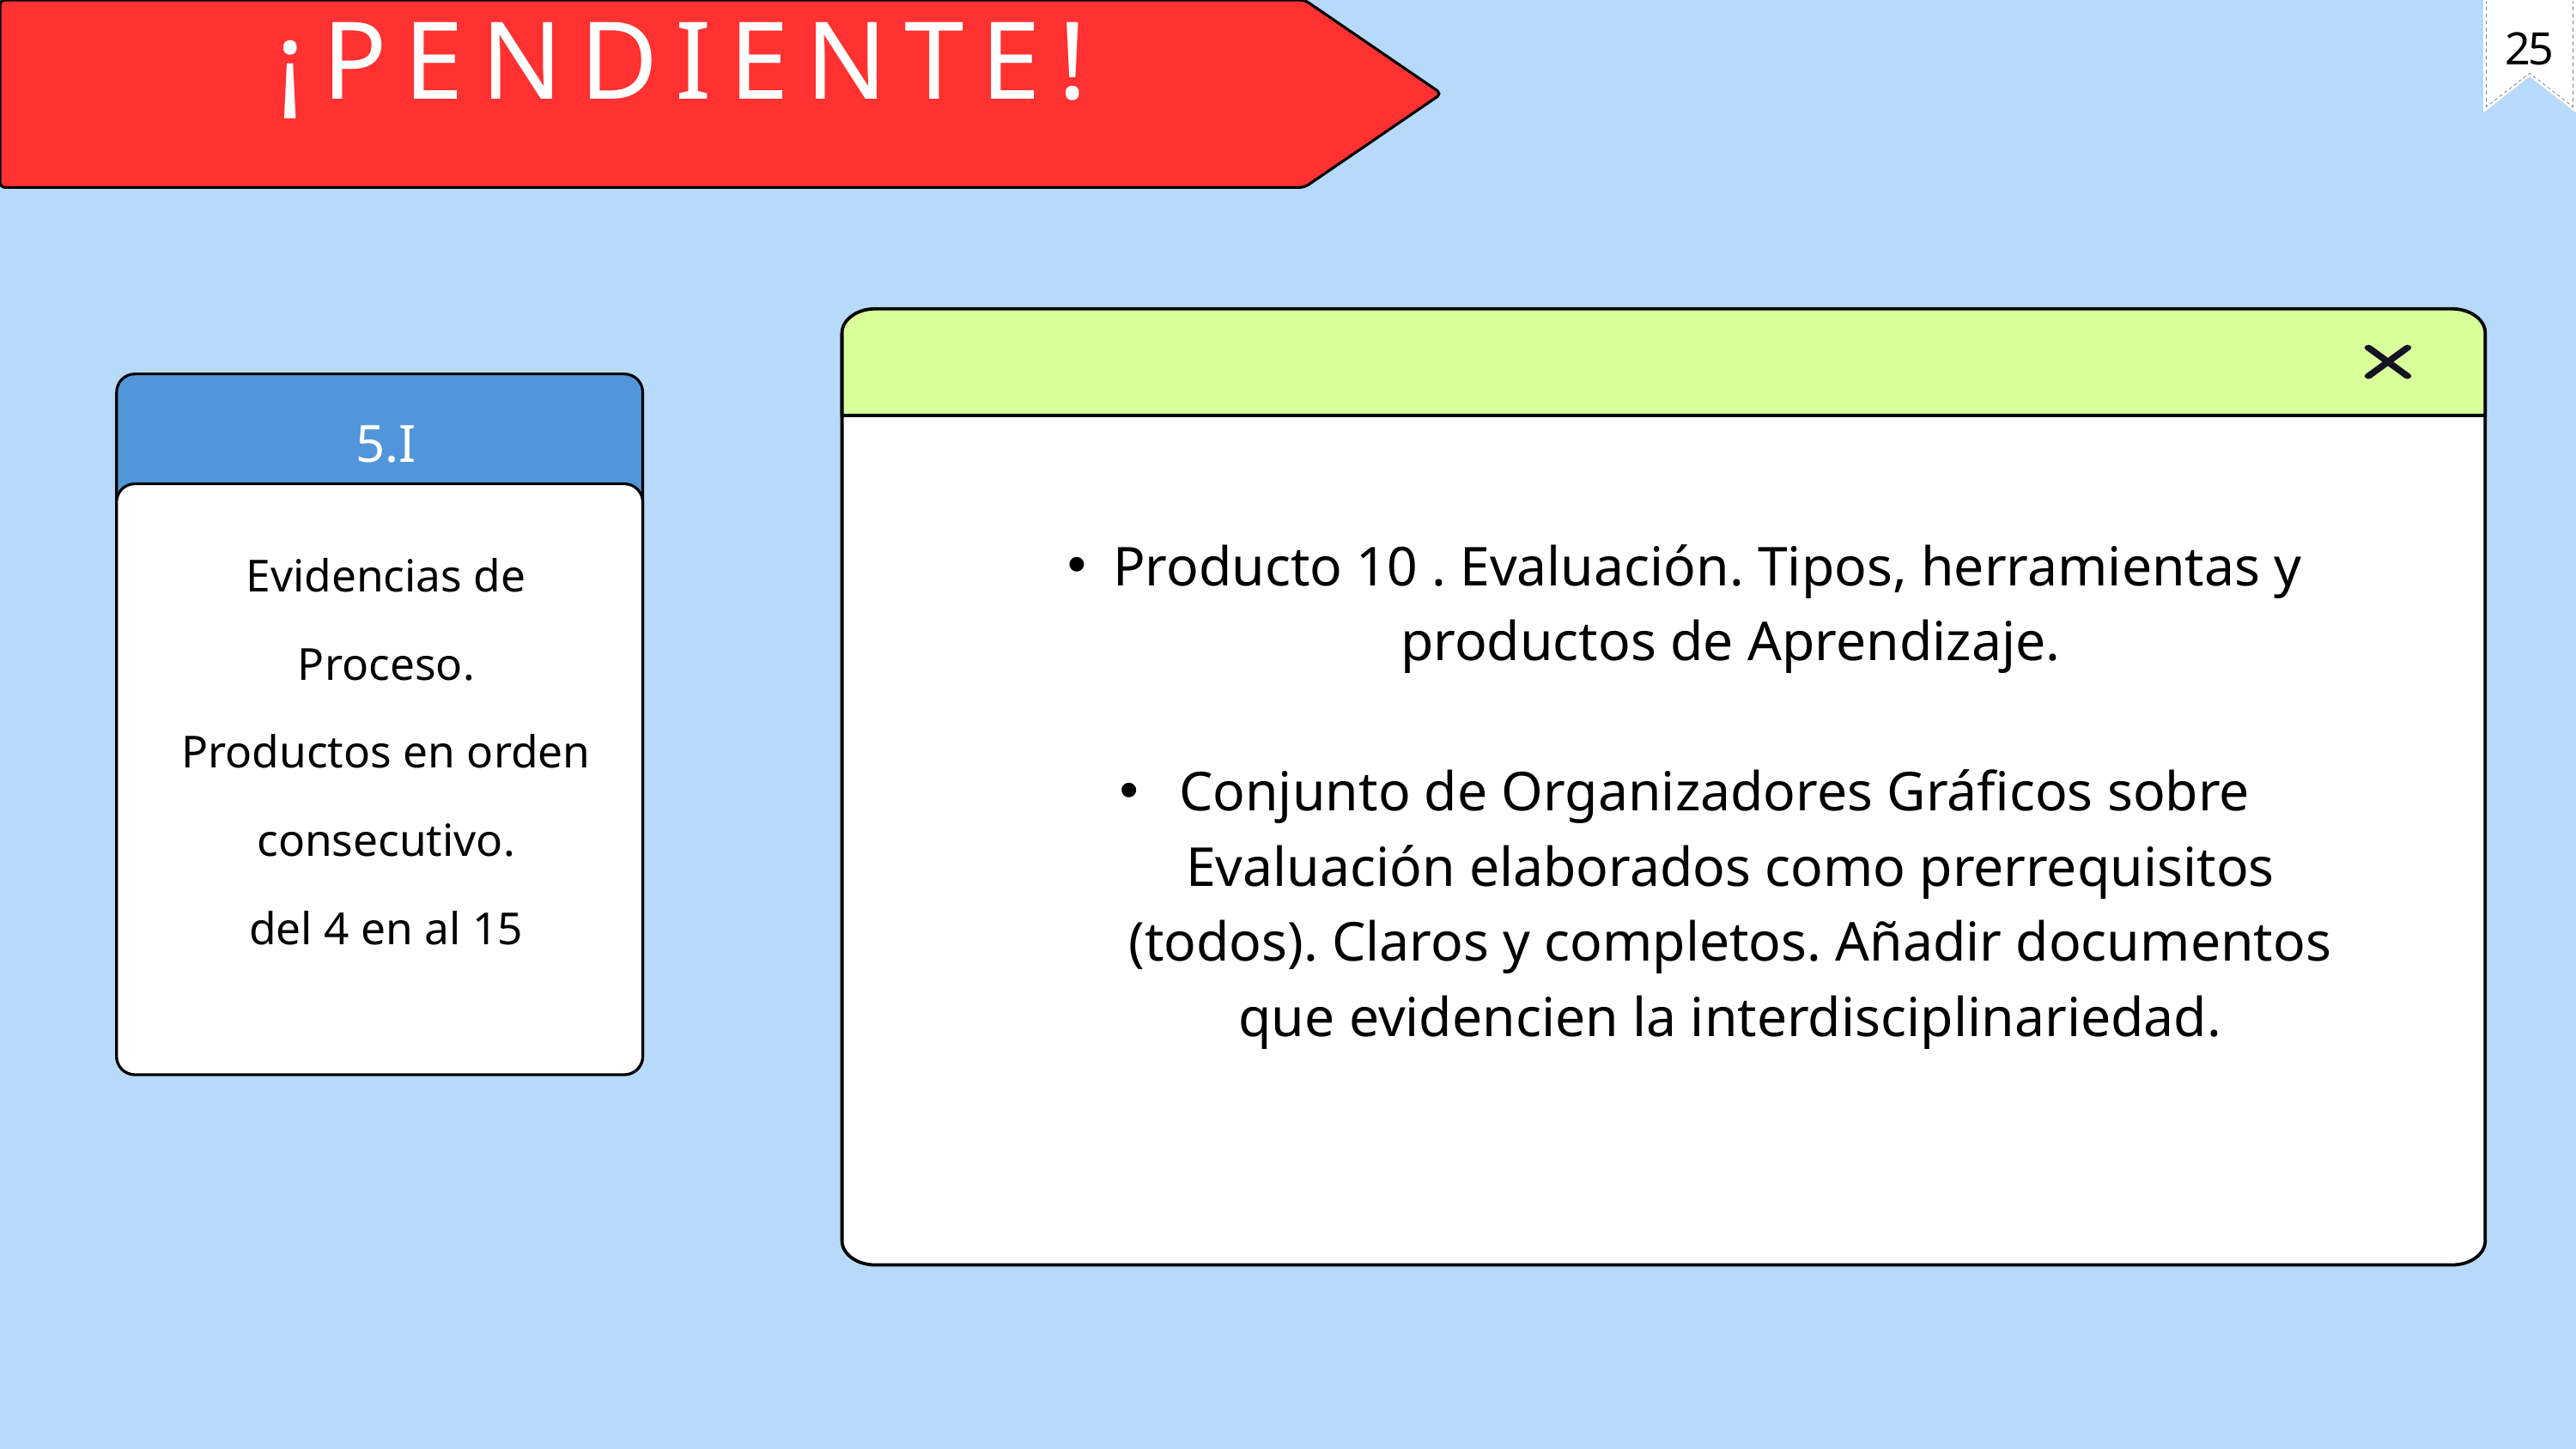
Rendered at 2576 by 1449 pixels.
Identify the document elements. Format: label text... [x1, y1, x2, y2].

text_box Producto 10 . Evaluación. Tipos, herramientas y productos de Aprendizaje. Conjunto de Organizadores Gráficos sobre Evaluación elaborados como prerrequisitos (todos). Claros y completos. Añadir documentos que evidencien la interdisciplinariedad. [933, 521, 2347, 1121]
text_box Evidencias de Proceso. Productos en orden consecutivo. del 4 en al 15 [152, 512, 621, 853]
text_box [0, 0, 2576, 1449]
text_box ¡PENDIENTE! [0, 0, 1365, 188]
text_box 5.I [157, 369, 616, 463]
text_box 25 [2488, 10, 2571, 71]
